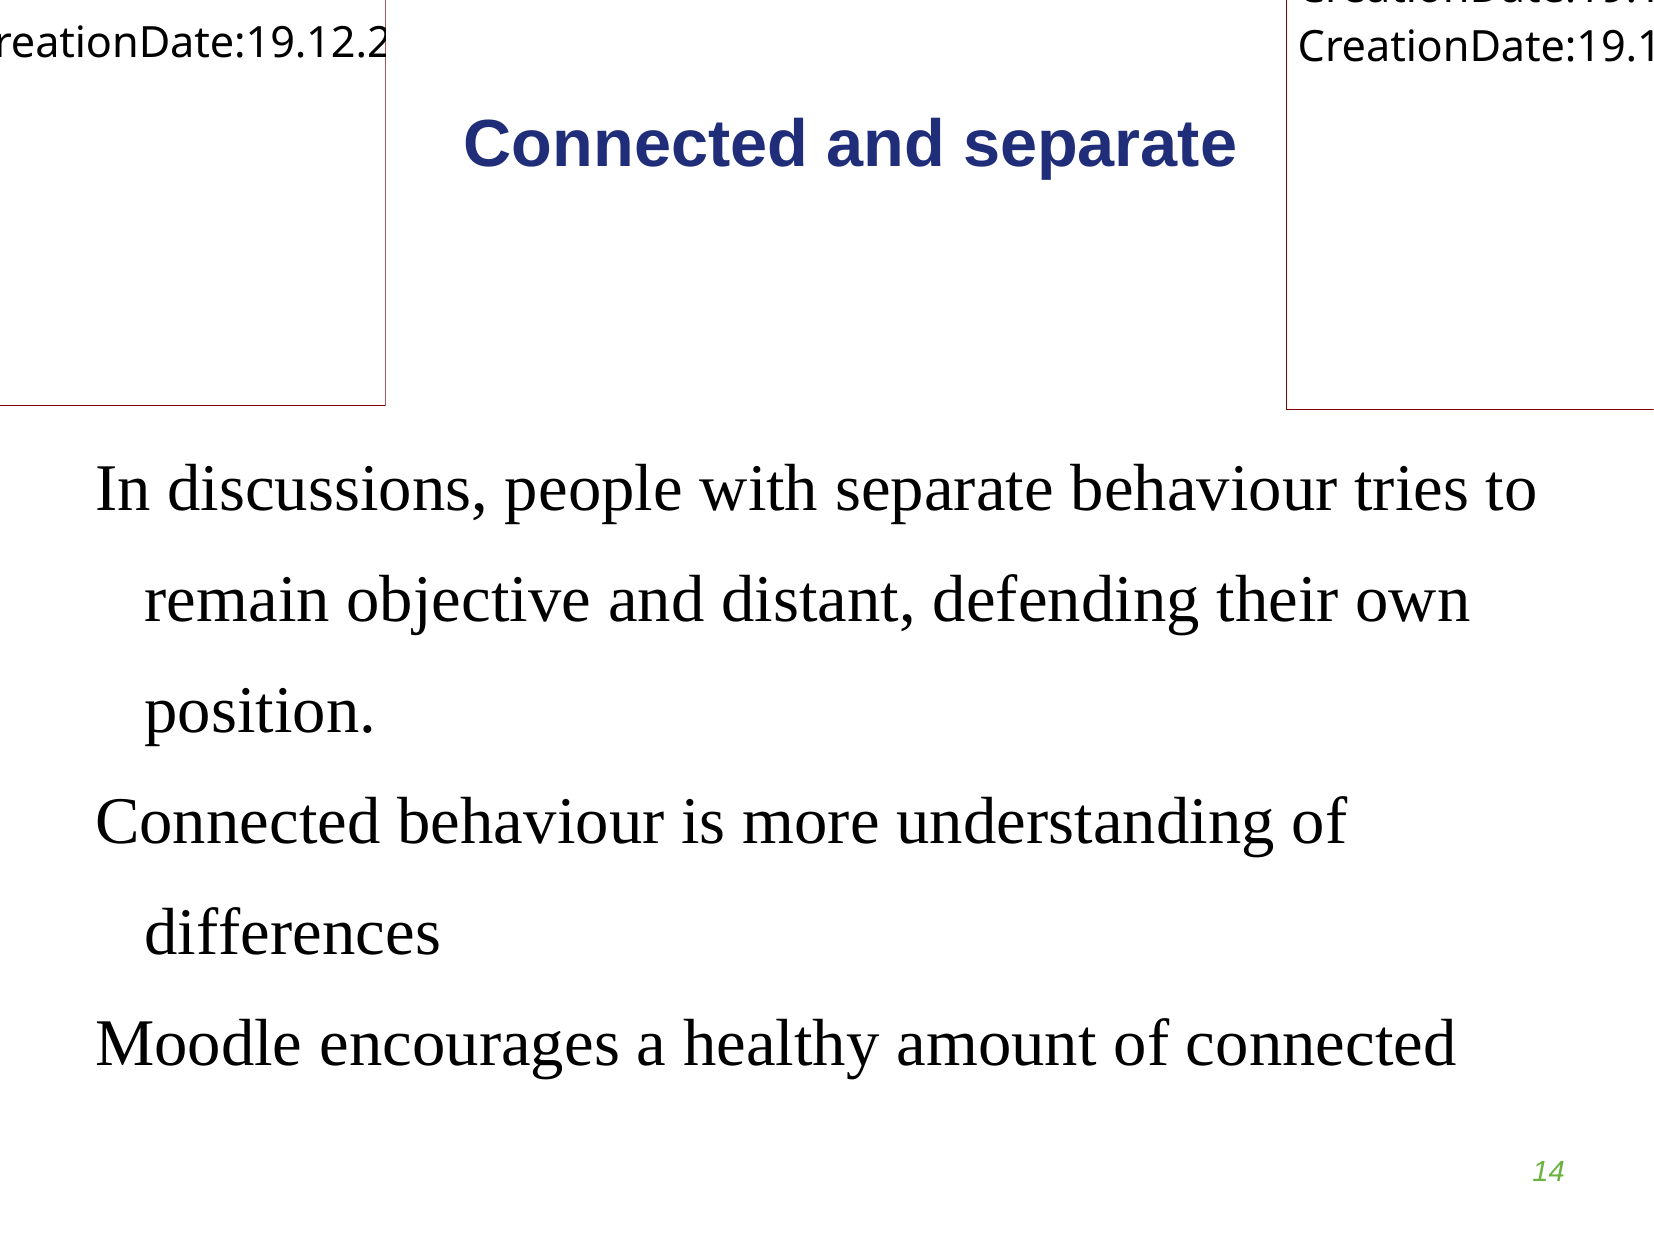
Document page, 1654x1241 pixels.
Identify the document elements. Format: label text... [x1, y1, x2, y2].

title Connected and separate [409, 39, 1292, 247]
list In discussions, people with separate behaviour tries to remain objective and distant, defending their own position. Connected behaviour is more understanding of differences Moodle encourages a healthy amount of connected [59, 413, 1561, 1152]
